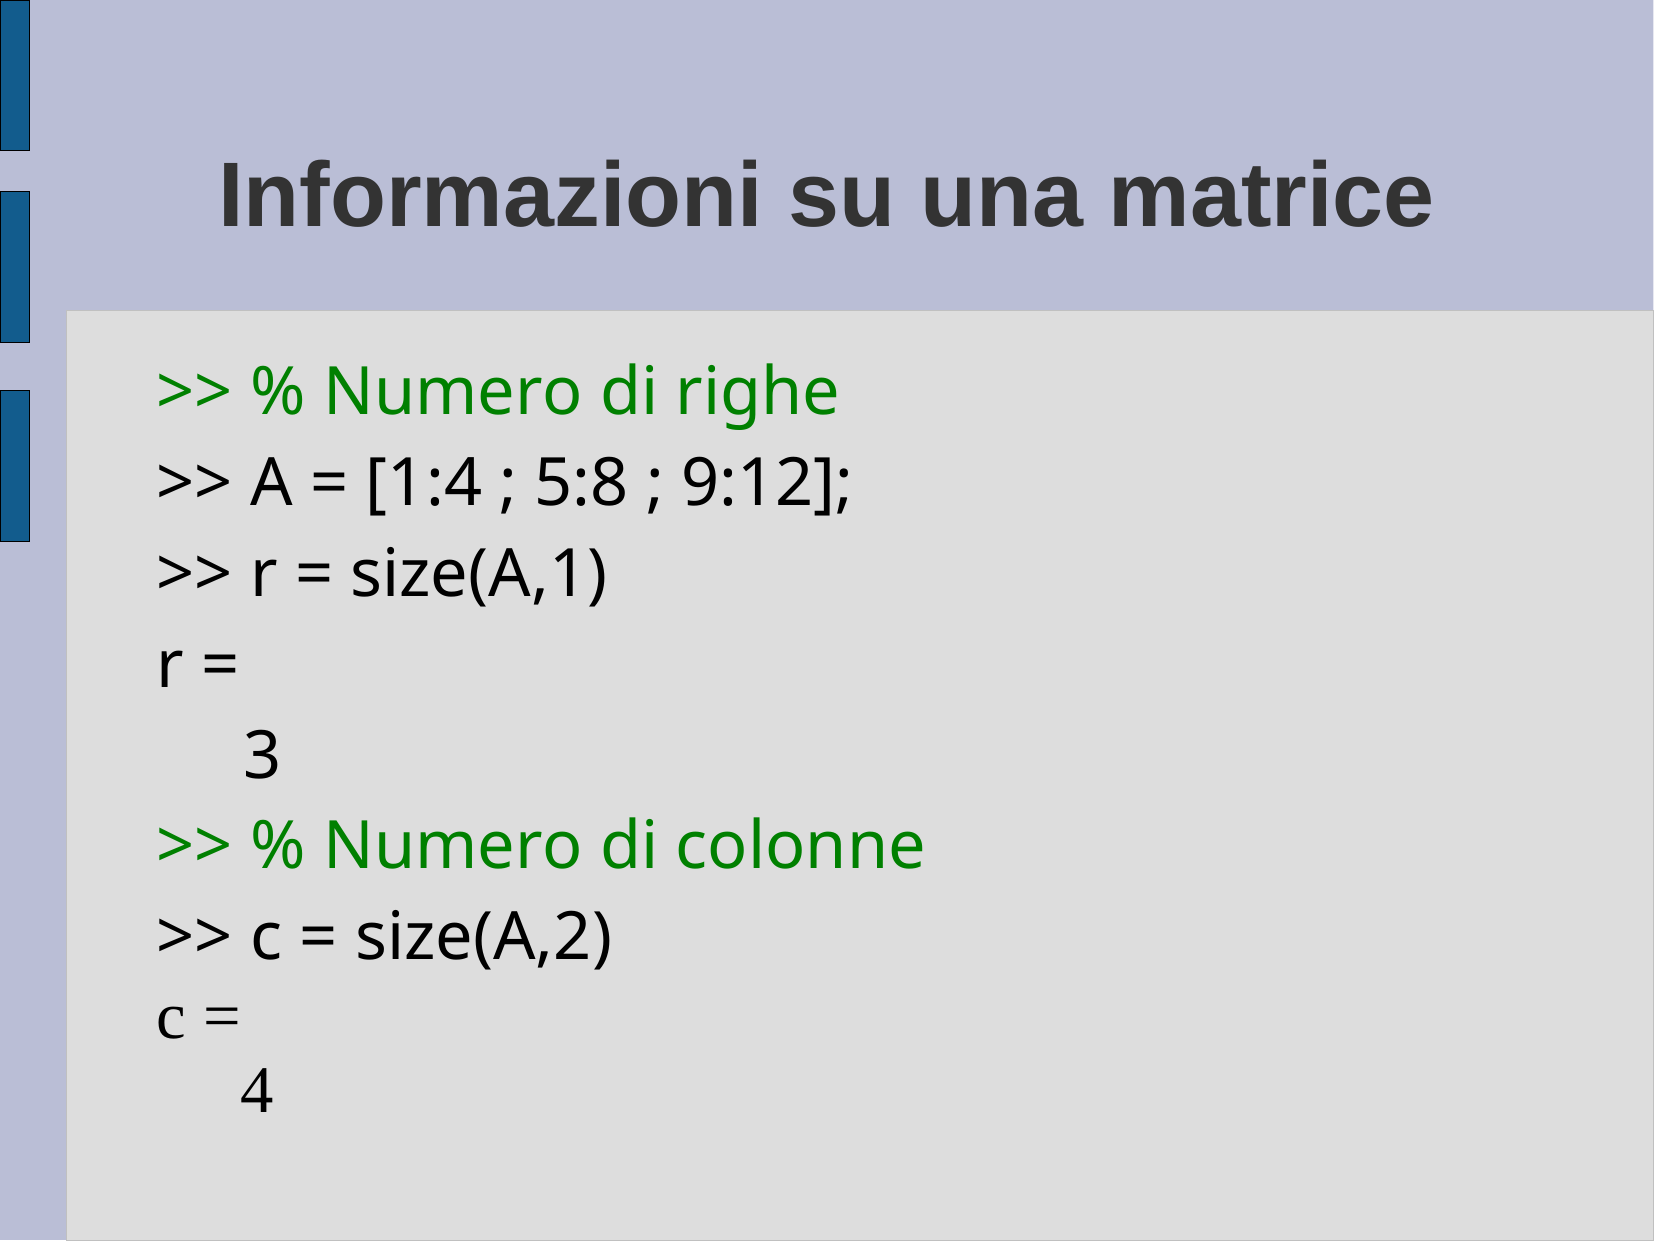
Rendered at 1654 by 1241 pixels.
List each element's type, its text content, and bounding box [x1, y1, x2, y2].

title Informazioni su una matrice [121, 98, 1534, 291]
subtitle >> % Numero di righe >> A = [1:4 ; 5:8 ; 9:12]; >> r = size(A,1) r = 3 >> % Numero di colonne >> c = size(A,2) c = 4 [121, 352, 1534, 1119]
